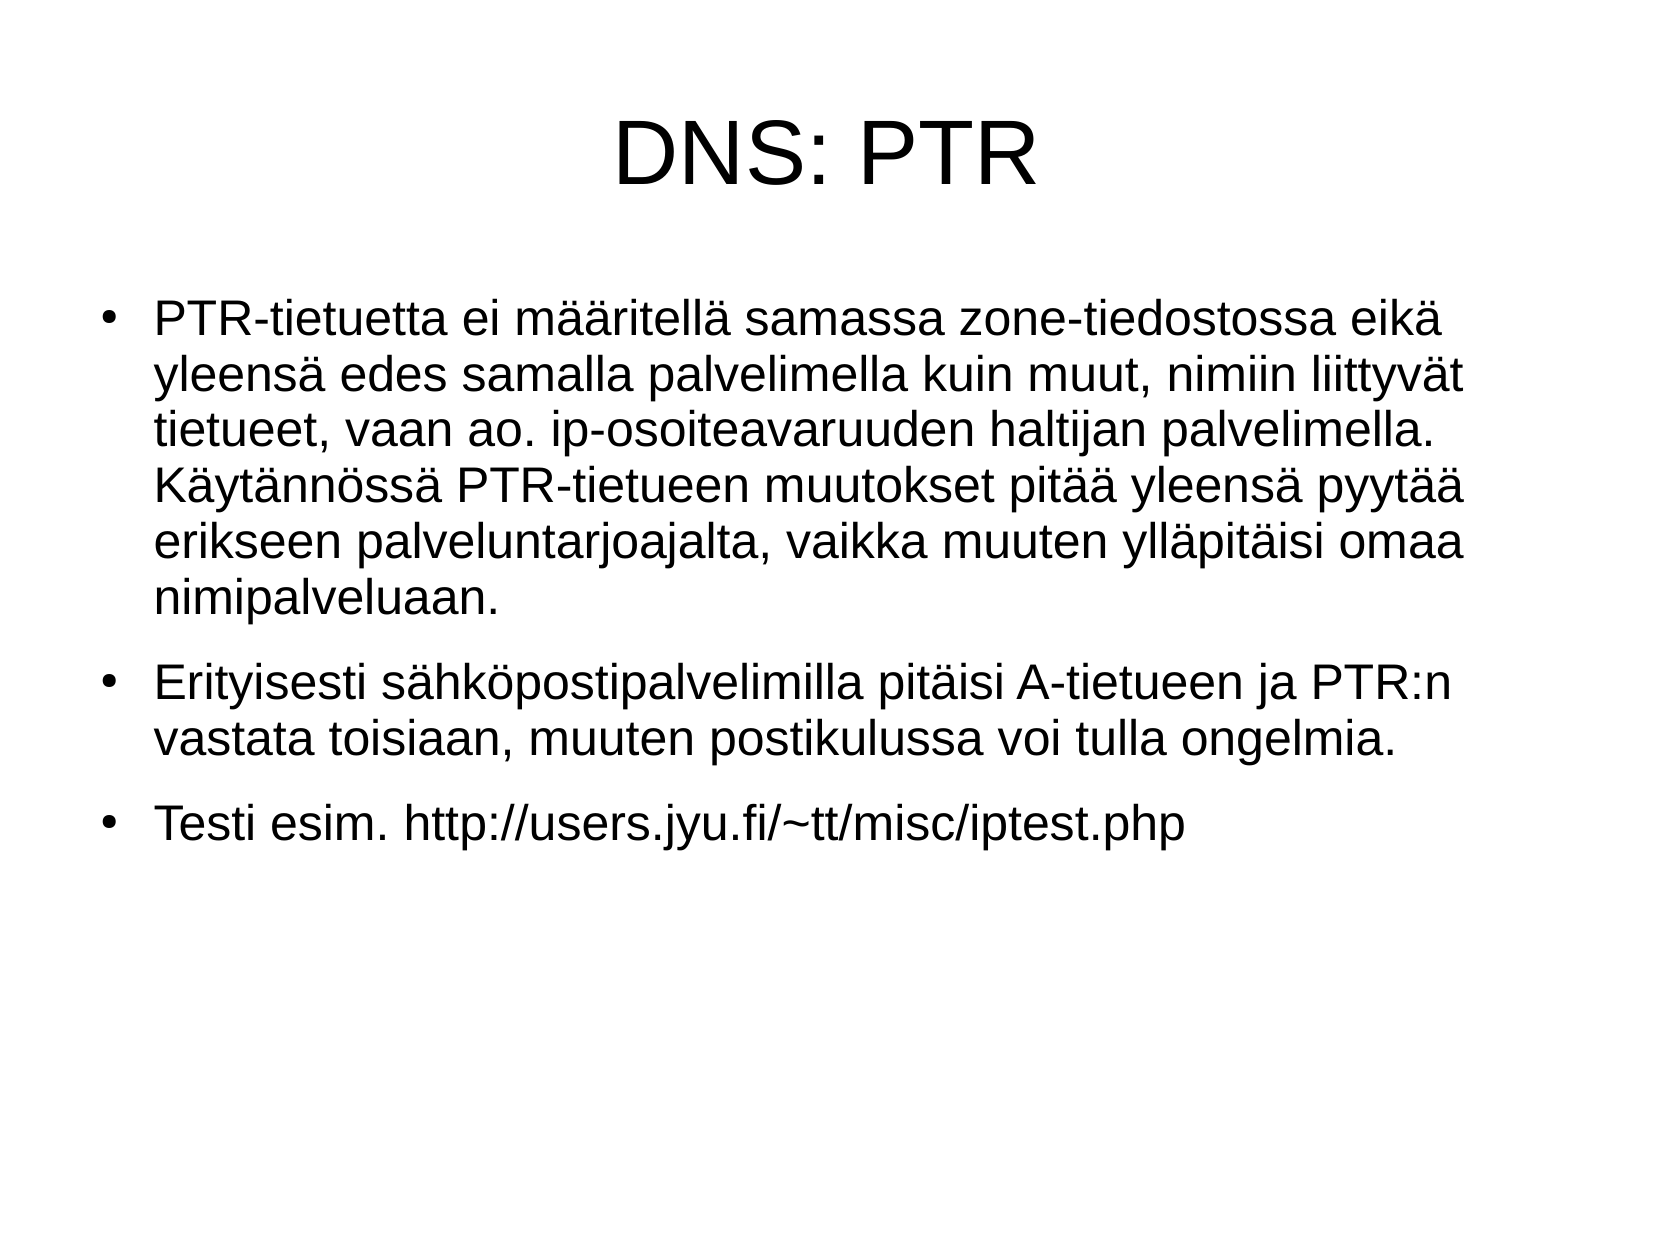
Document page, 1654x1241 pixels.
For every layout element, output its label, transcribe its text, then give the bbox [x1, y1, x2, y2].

title DNS: PTR [82, 49, 1571, 257]
list PTR-tietuetta ei määritellä samassa zone-tiedostossa eikä yleensä edes samalla palvelimella kuin muut, nimiin liittyvät tietueet, vaan ao. ip-osoiteavaruuden haltijan palvelimella. Käytännössä PTR-tietueen muutokset pitää yleensä pyytää erikseen palveluntarjoajalta, vaikka muuten ylläpitäisi omaa nimipalveluaan. Erityisesti sähköpostipalvelimilla pitäisi A-tietueen ja PTR:n vastata toisiaan, muuten postikulussa voi tulla ongelmia. Testi esim. http://users.jyu.fi/~tt/misc/iptest.php [82, 290, 1571, 1010]
